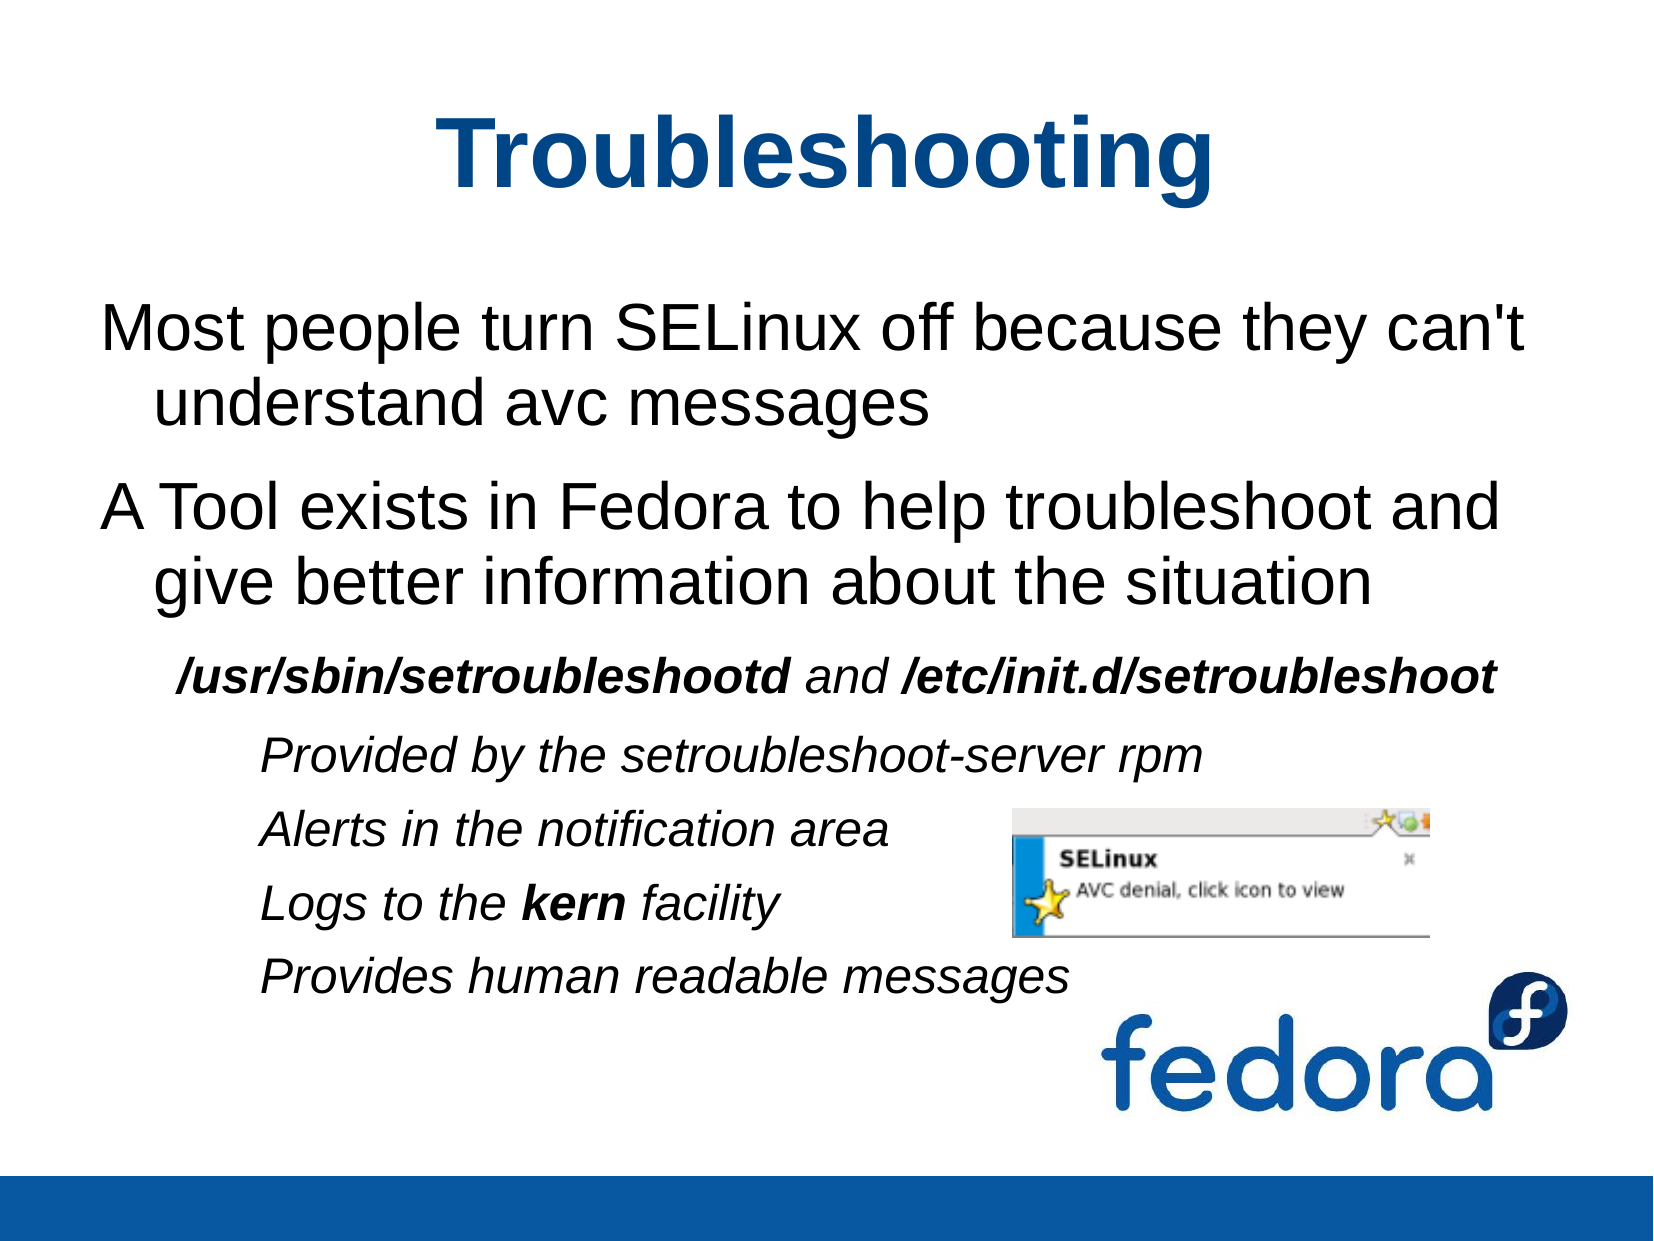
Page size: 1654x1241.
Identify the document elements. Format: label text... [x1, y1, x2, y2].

list Most people turn SELinux off because they can't understand avc messages A Tool exists in Fedora to help troubleshoot and give better information about the situation /usr/sbin/setroubleshootd and /etc/init.d/setroubleshoot Provided by the setroubleshoot-server rpm Alerts in the notification area Logs to the kern facility Provides human readable messages [82, 290, 1571, 1095]
picture [1087, 959, 1576, 1125]
picture [1012, 808, 1430, 938]
picture [0, 1176, 1653, 1241]
title Troubleshooting [82, 49, 1571, 257]
